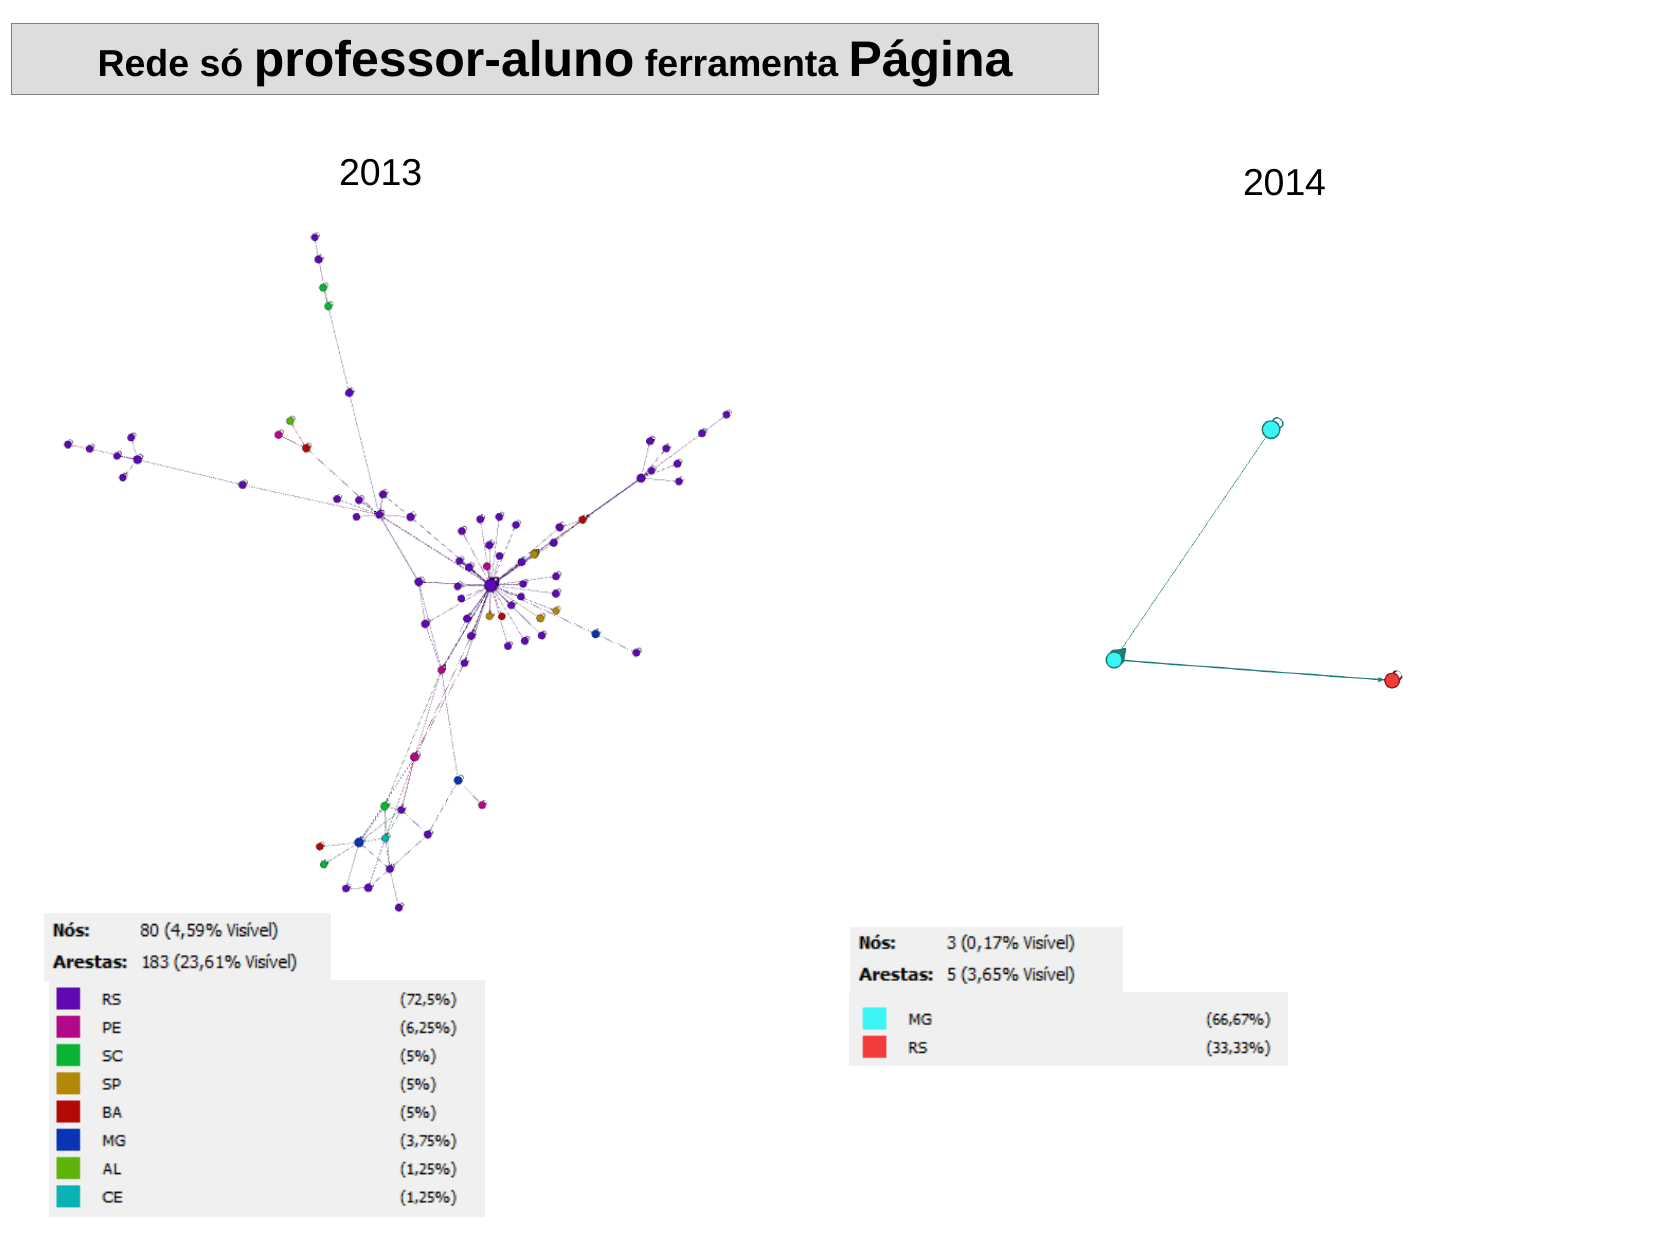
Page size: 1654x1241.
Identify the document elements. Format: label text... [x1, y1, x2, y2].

text_box Rede só professor-aluno ferramenta Página [11, 23, 1099, 95]
text_box 2014 [1228, 153, 1341, 211]
picture [44, 224, 751, 1217]
picture [1076, 389, 1418, 710]
picture [849, 927, 1288, 1066]
text_box 2013 [324, 143, 438, 201]
